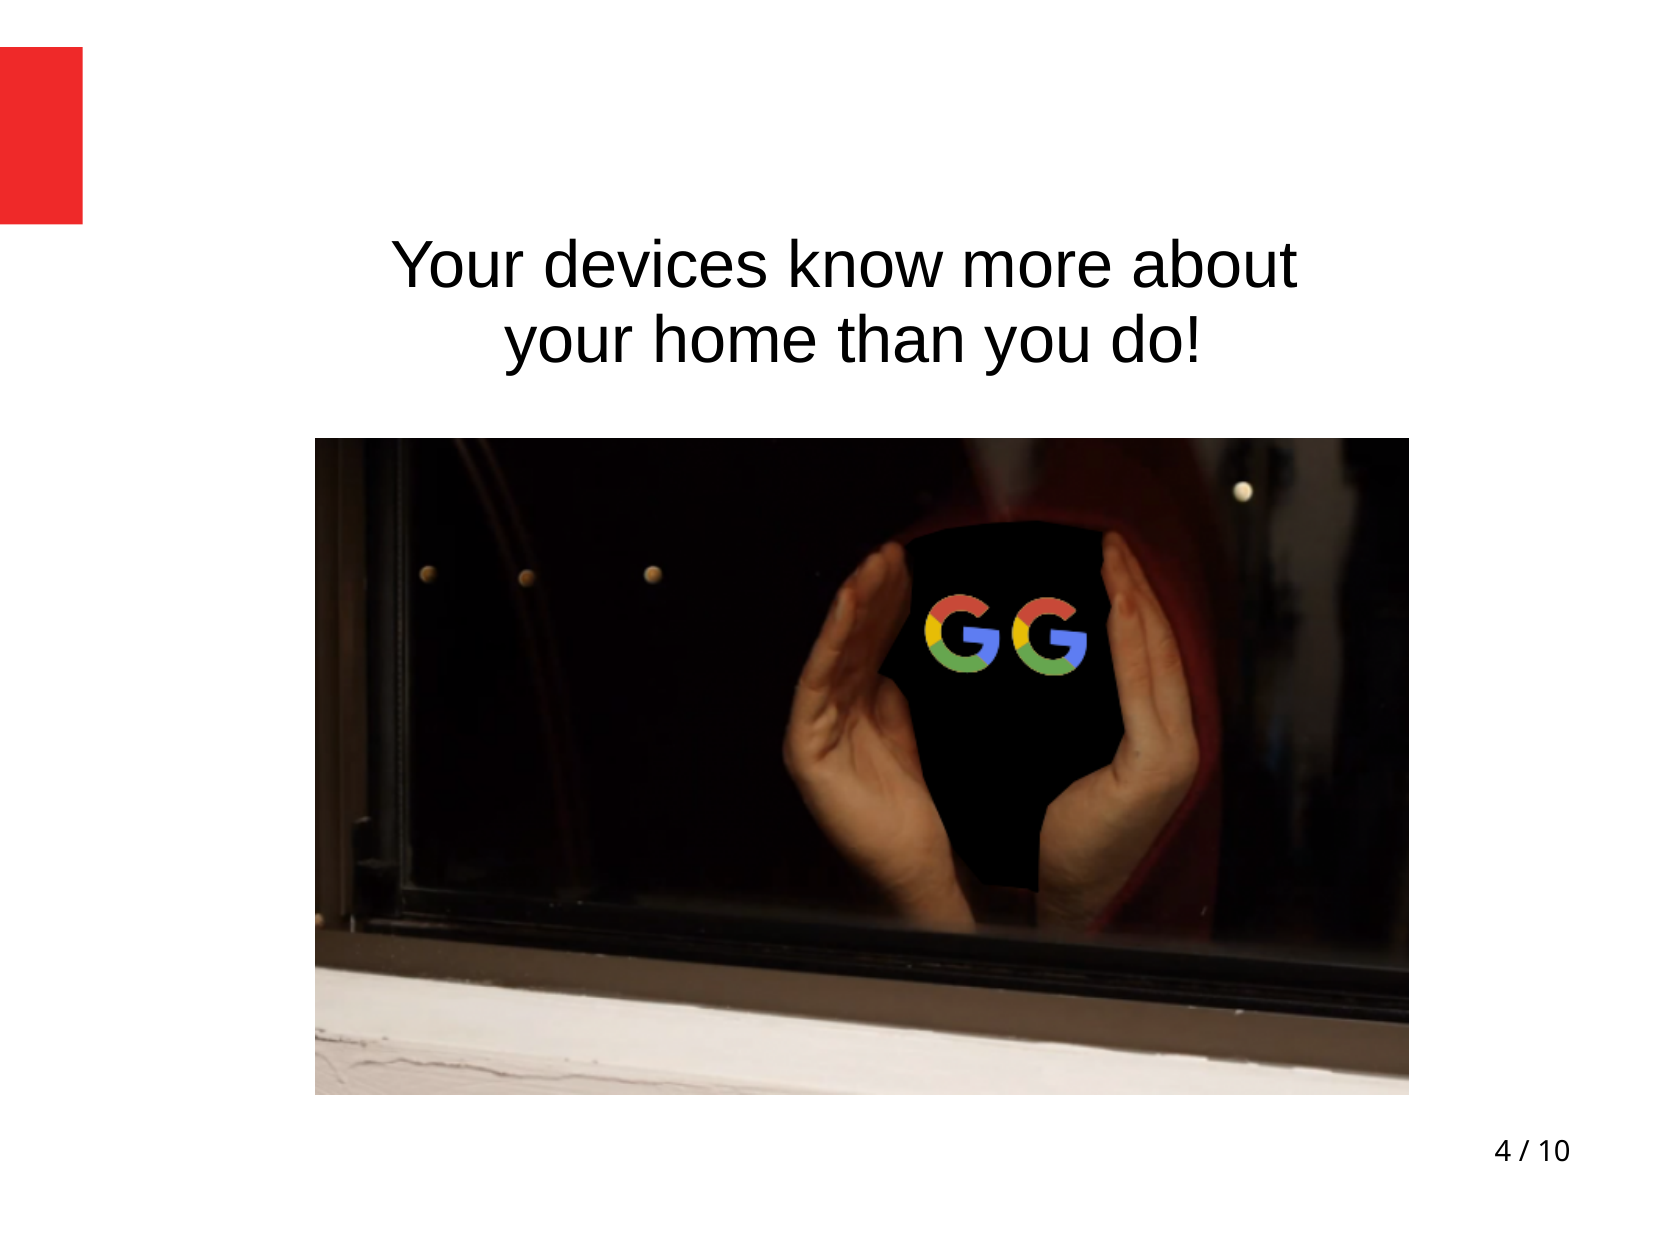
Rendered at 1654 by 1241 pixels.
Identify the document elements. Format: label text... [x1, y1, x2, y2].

picture [315, 438, 1409, 1096]
subtitle Your devices know more about your home than you do! [118, 49, 1591, 556]
